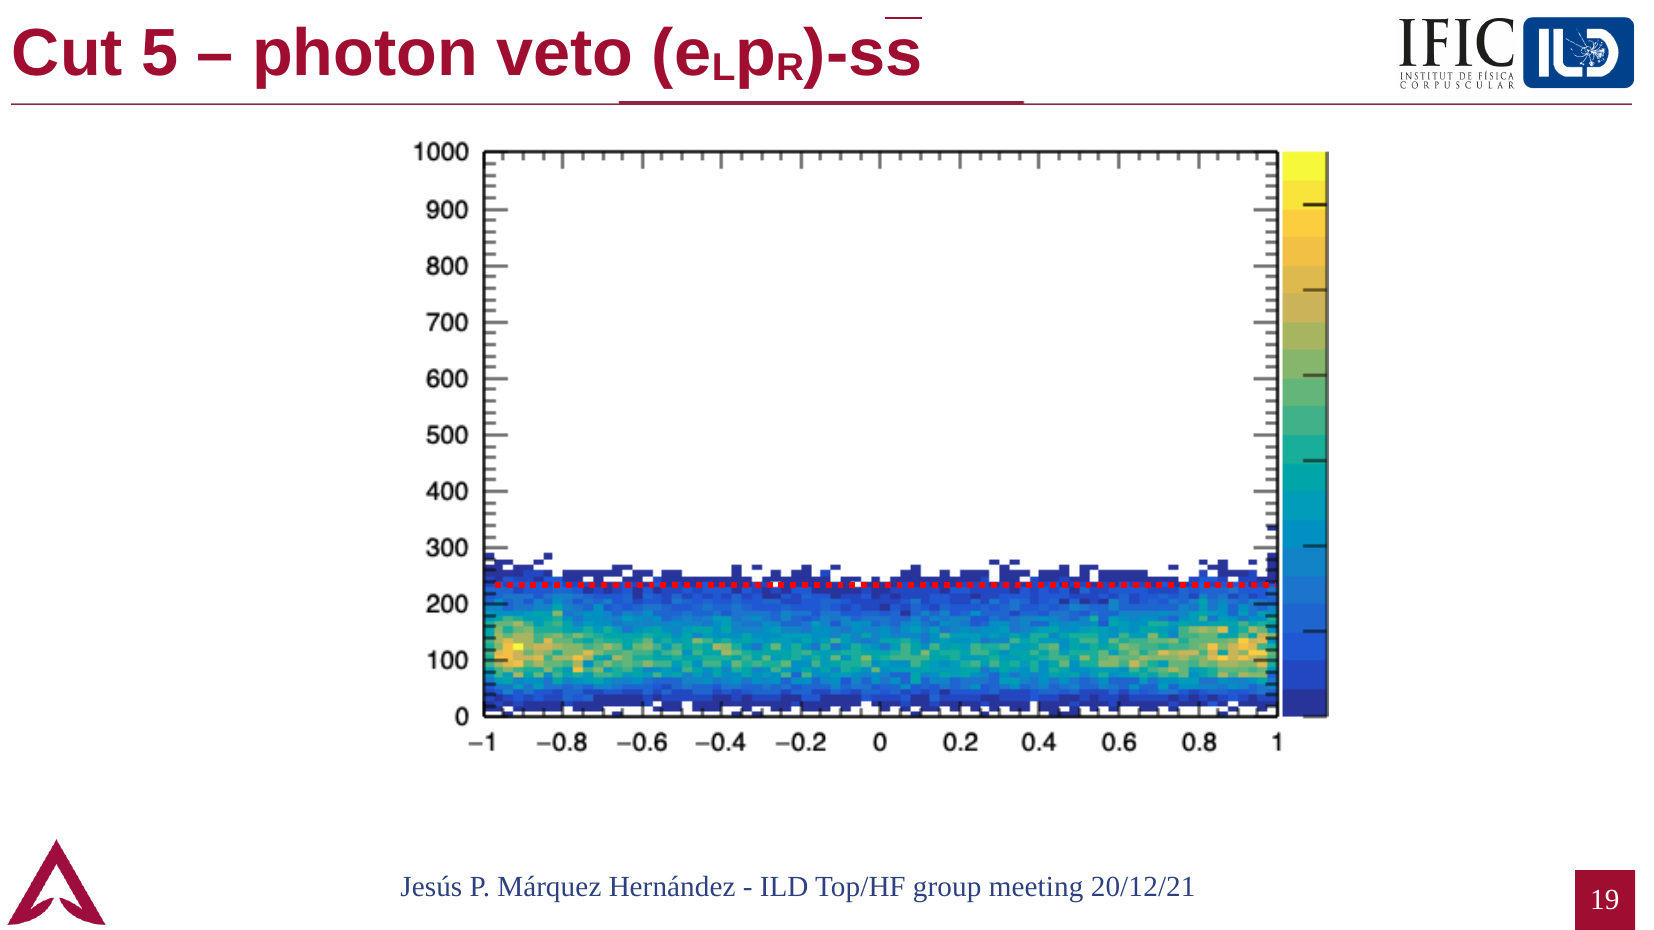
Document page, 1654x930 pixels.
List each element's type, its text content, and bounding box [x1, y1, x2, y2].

title Cut 5 – photon veto (eLpR)-ss [11, 14, 1500, 102]
picture [324, 118, 1329, 833]
picture [11, 101, 1632, 105]
picture [7, 839, 106, 925]
picture [1522, 14, 1635, 90]
picture [1500, 16, 1517, 92]
